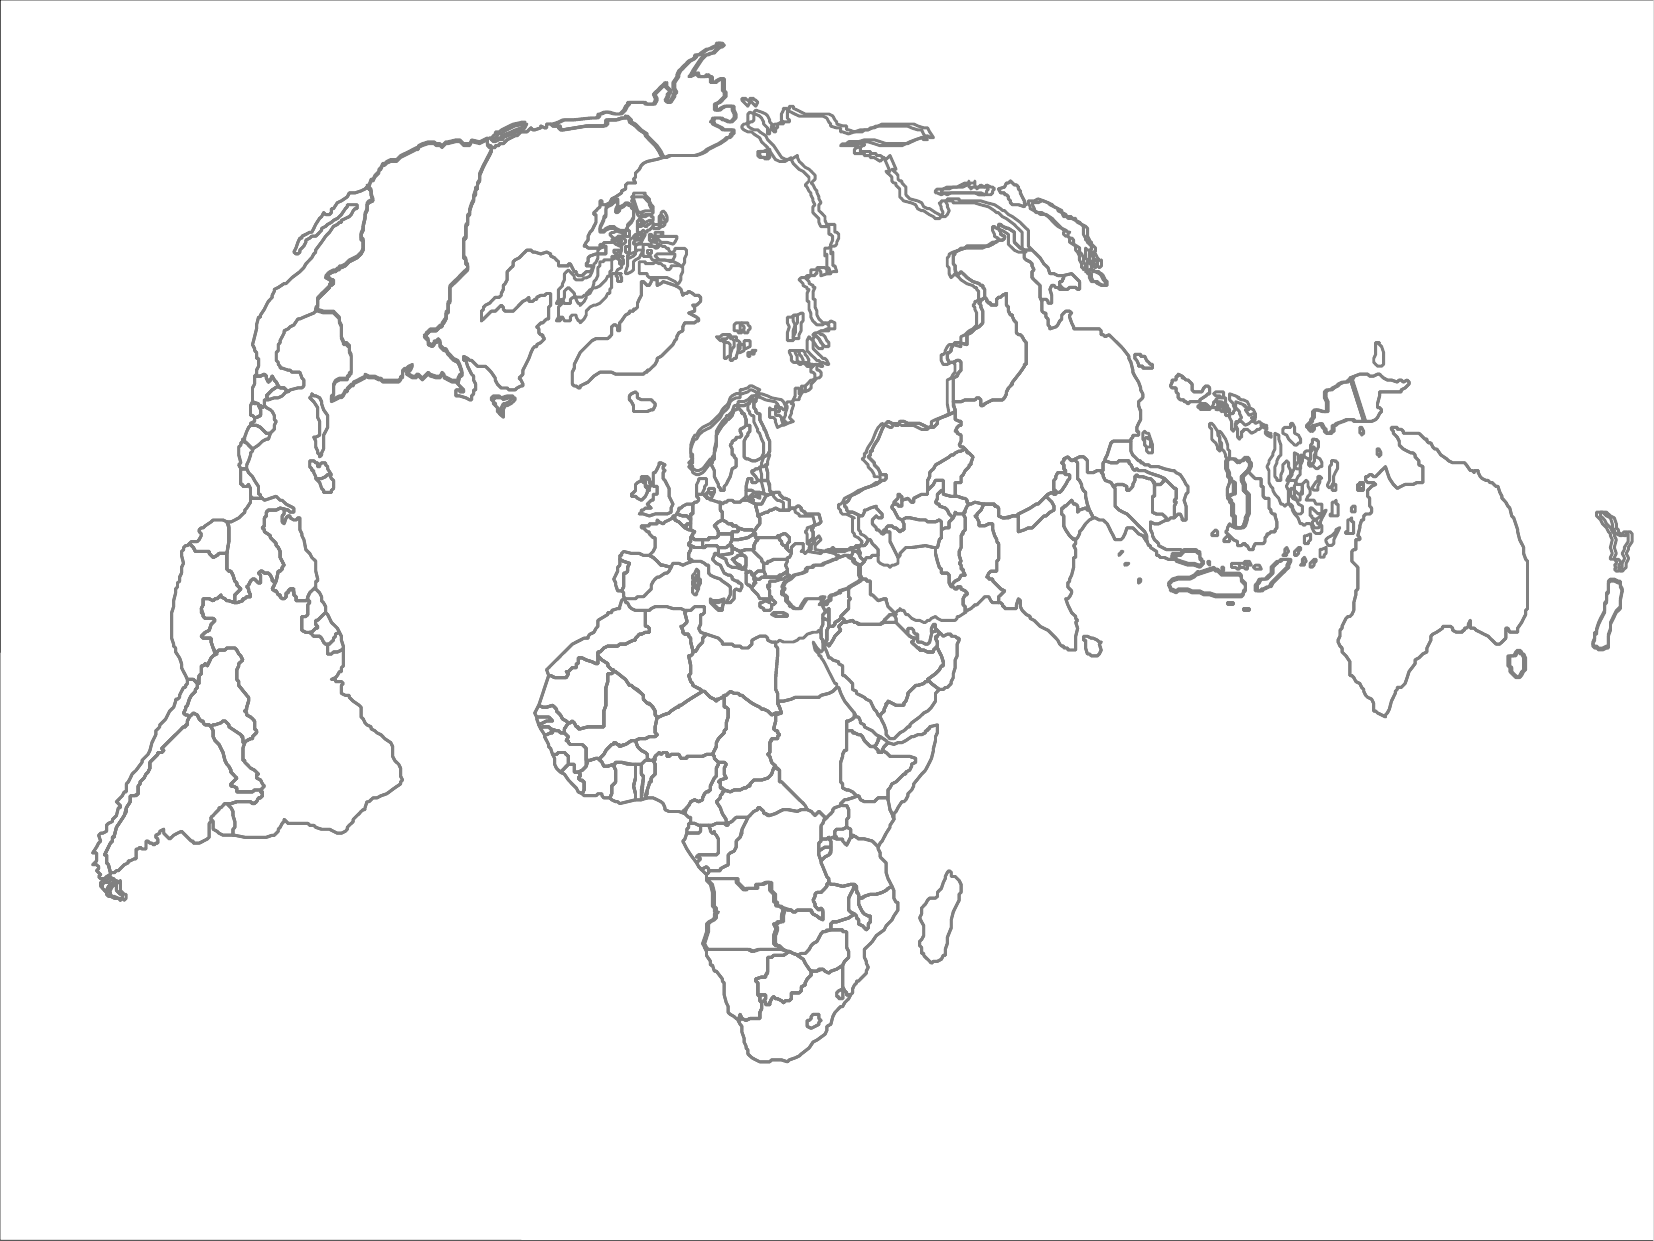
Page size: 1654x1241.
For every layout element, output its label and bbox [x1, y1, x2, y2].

text_box [1134, 354, 1153, 369]
text_box [764, 480, 772, 492]
text_box [844, 411, 973, 587]
text_box [955, 504, 1001, 608]
text_box [822, 579, 895, 624]
text_box [835, 539, 879, 566]
text_box [1227, 480, 1234, 497]
text_box [312, 463, 327, 477]
text_box [213, 721, 265, 790]
text_box [1373, 342, 1384, 367]
text_box [1075, 441, 1189, 542]
text_box [1024, 249, 1062, 304]
text_box [1354, 374, 1410, 422]
text_box [744, 478, 812, 580]
text_box [796, 506, 806, 514]
text_box [919, 870, 962, 964]
text_box [682, 724, 938, 1019]
text_box [809, 528, 814, 538]
text_box [1053, 472, 1070, 493]
text_box [301, 586, 344, 654]
text_box [309, 393, 328, 457]
text_box [572, 279, 701, 388]
text_box [899, 421, 927, 427]
text_box [1064, 504, 1090, 537]
text_box [814, 514, 821, 525]
text_box [1083, 636, 1102, 656]
text_box [1018, 496, 1054, 532]
text_box [211, 803, 235, 836]
text_box [774, 492, 790, 508]
text_box [315, 474, 334, 493]
text_box [629, 391, 656, 412]
text_box [947, 293, 1027, 406]
